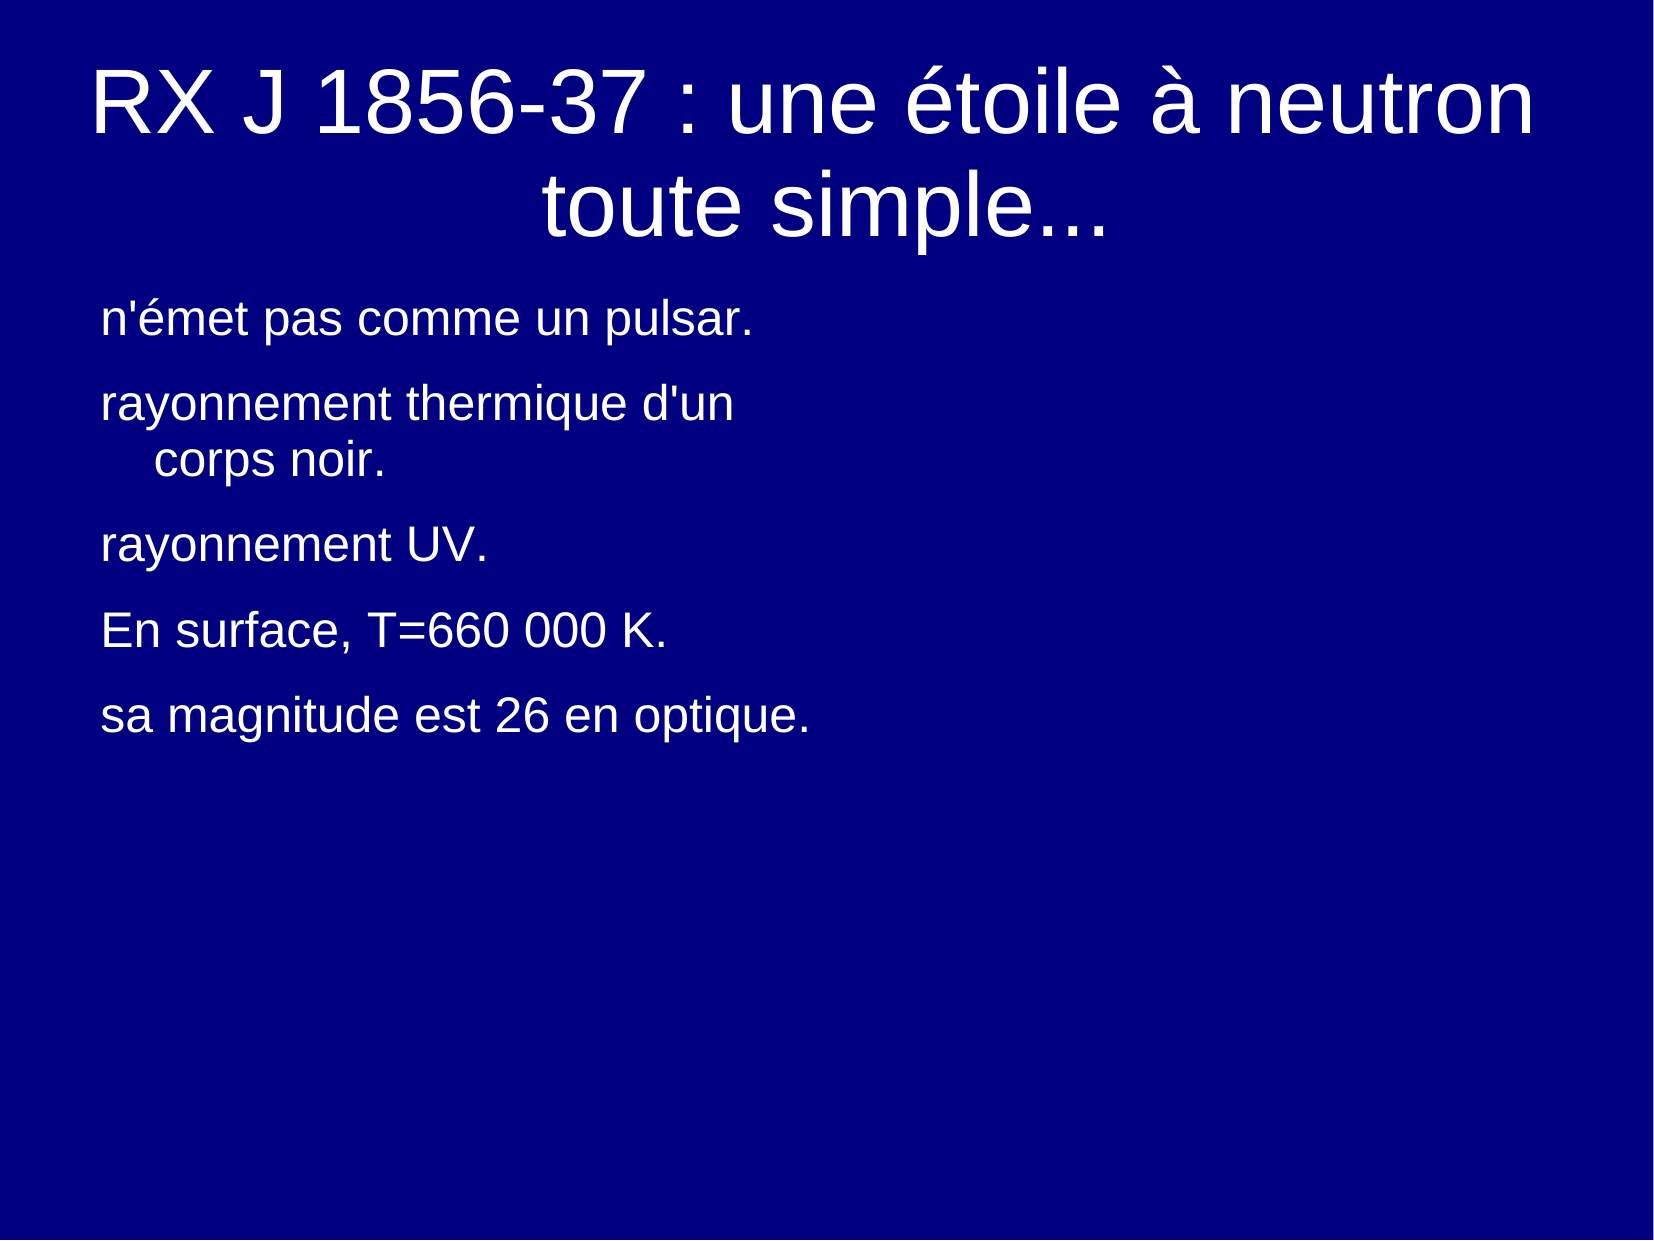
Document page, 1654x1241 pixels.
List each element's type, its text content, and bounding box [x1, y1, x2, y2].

list n'émet pas comme un pulsar. rayonnement thermique d'un corps noir. rayonnement UV. En surface, T=660 000 K. sa magnitude est 26 en optique. [82, 290, 827, 1109]
title RX J 1856-37 : une étoile à neutron toute simple... [82, 49, 1571, 257]
